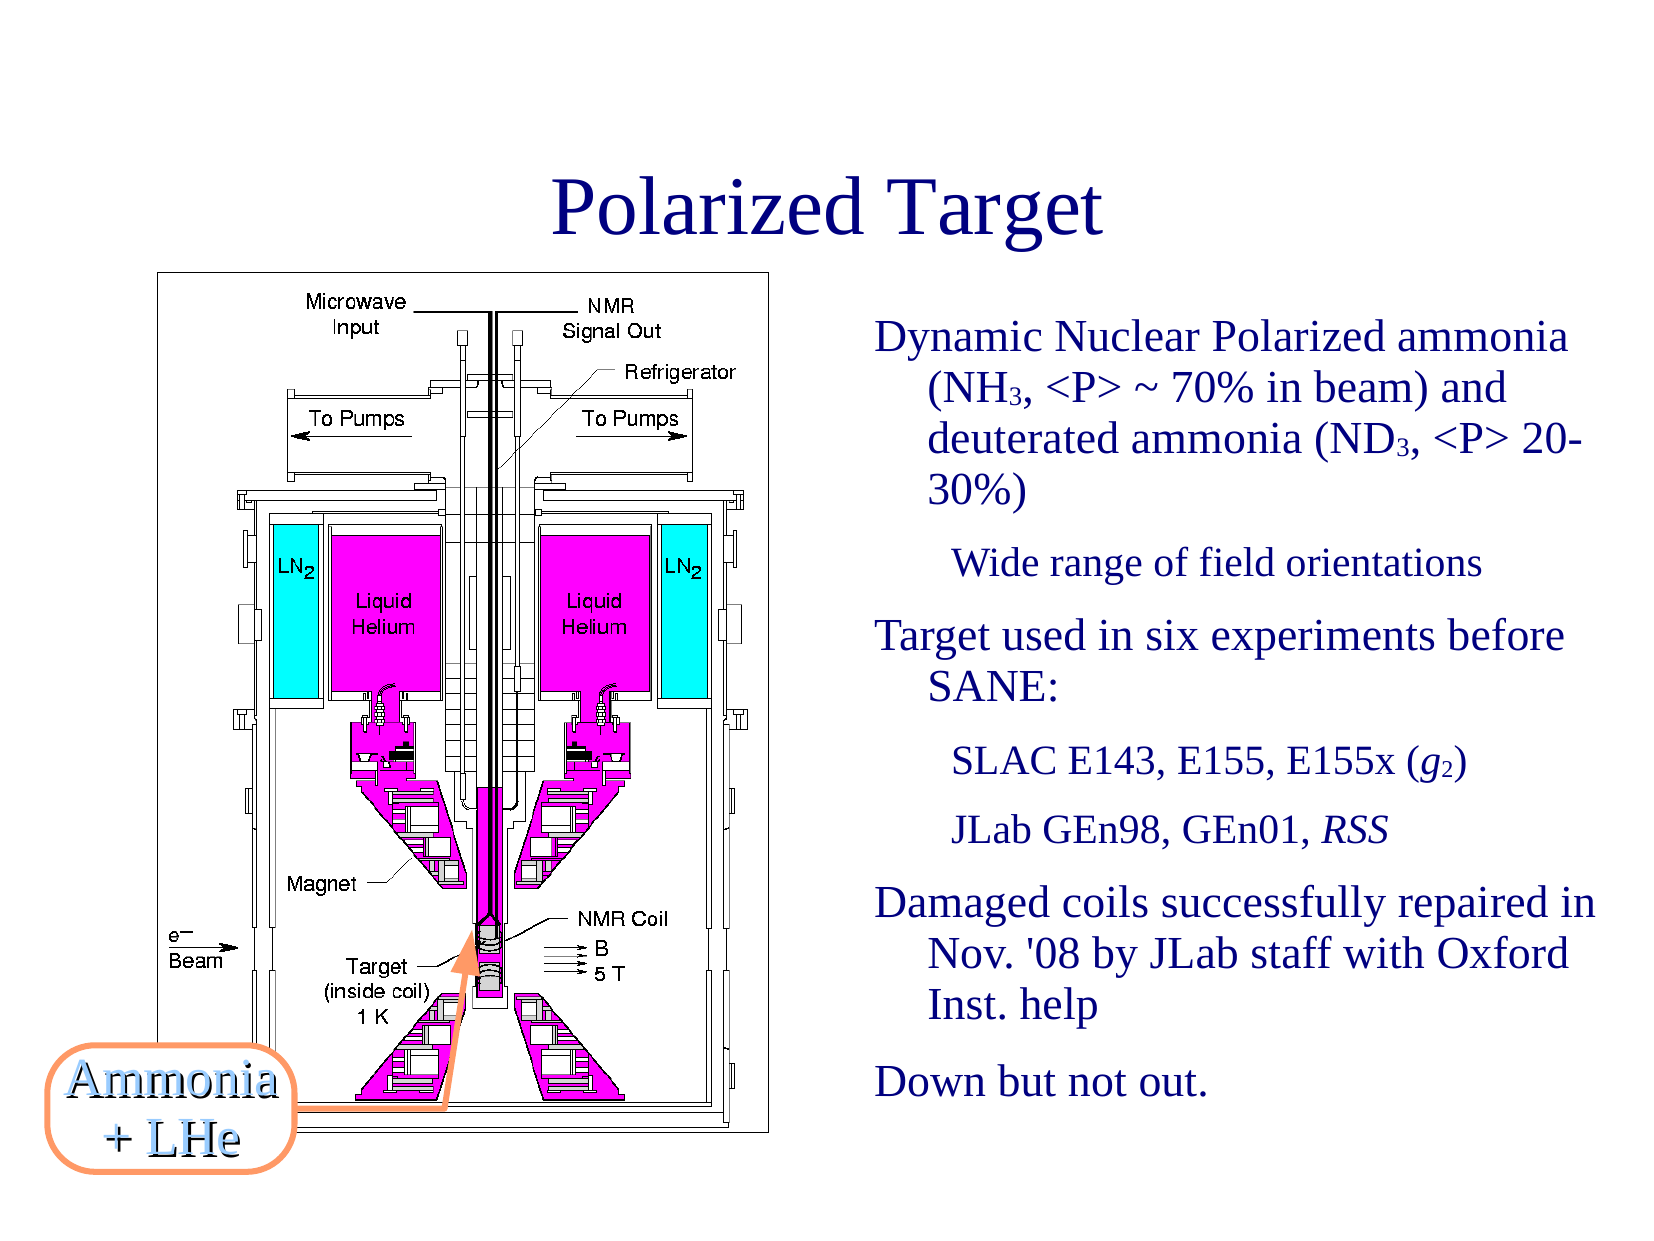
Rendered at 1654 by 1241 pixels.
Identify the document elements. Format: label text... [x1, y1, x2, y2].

title Polarized Target [121, 102, 1534, 311]
picture [157, 272, 769, 1133]
text_box Ammonia + LHe [47, 1045, 295, 1172]
list Dynamic Nuclear Polarized ammonia (NH3, <P> ~ 70% in beam) and deuterated ammonia (ND3, <P> 20-30%) Wide range of field orientations Target used in six experiments before SANE: SLAC E143, E155, E155x (g2) JLab GEn98, GEn01, RSS Damaged coils successfully repaired in Nov. '08 by JLab staff with Oxford Inst. help Down but not out. [856, 310, 1604, 1153]
